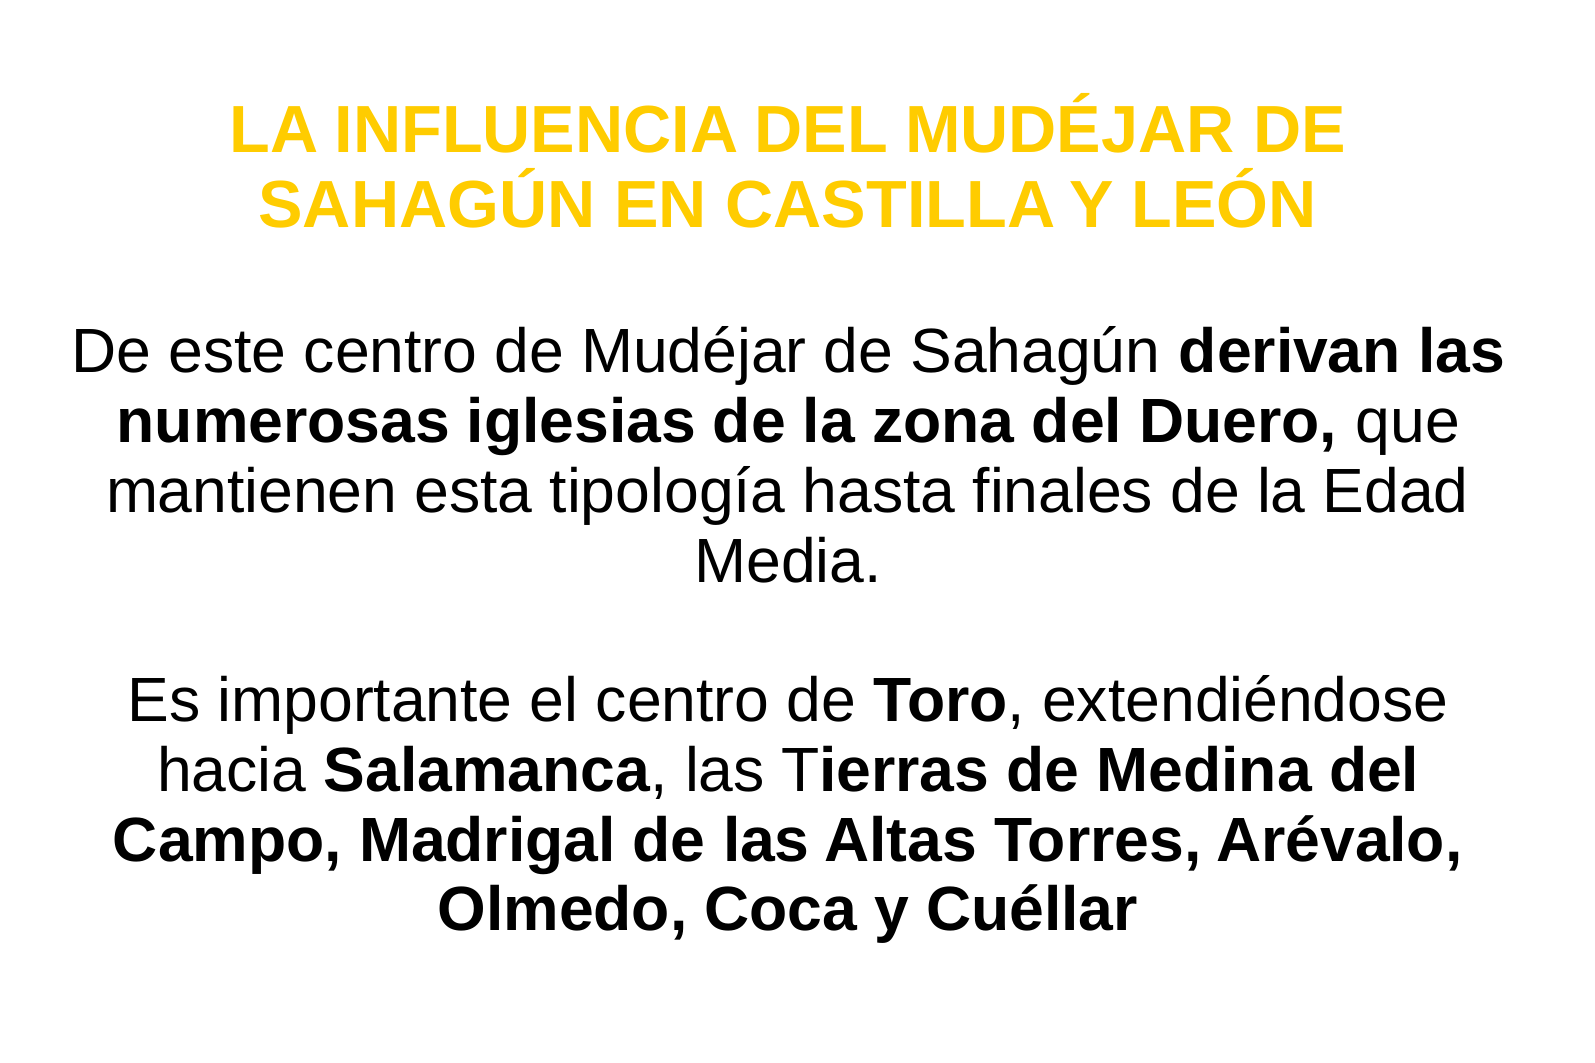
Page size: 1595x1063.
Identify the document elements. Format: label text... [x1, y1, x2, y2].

title LA INFLUENCIA DEL MUDÉJAR DE SAHAGÚN EN CASTILLA Y LEÓN De este centro de Mudéjar de Sahagún derivan las numerosas iglesias de la zona del Duero, que mantienen esta tipología hasta finales de la Edad Media. Es importante el centro de Toro, extendiéndose hacia Salamanca, las Tierras de Medina del Campo, Madrigal de las Altas Torres, Arévalo, Olmedo, Coca y Cuéllar [70, 0, 1506, 949]
